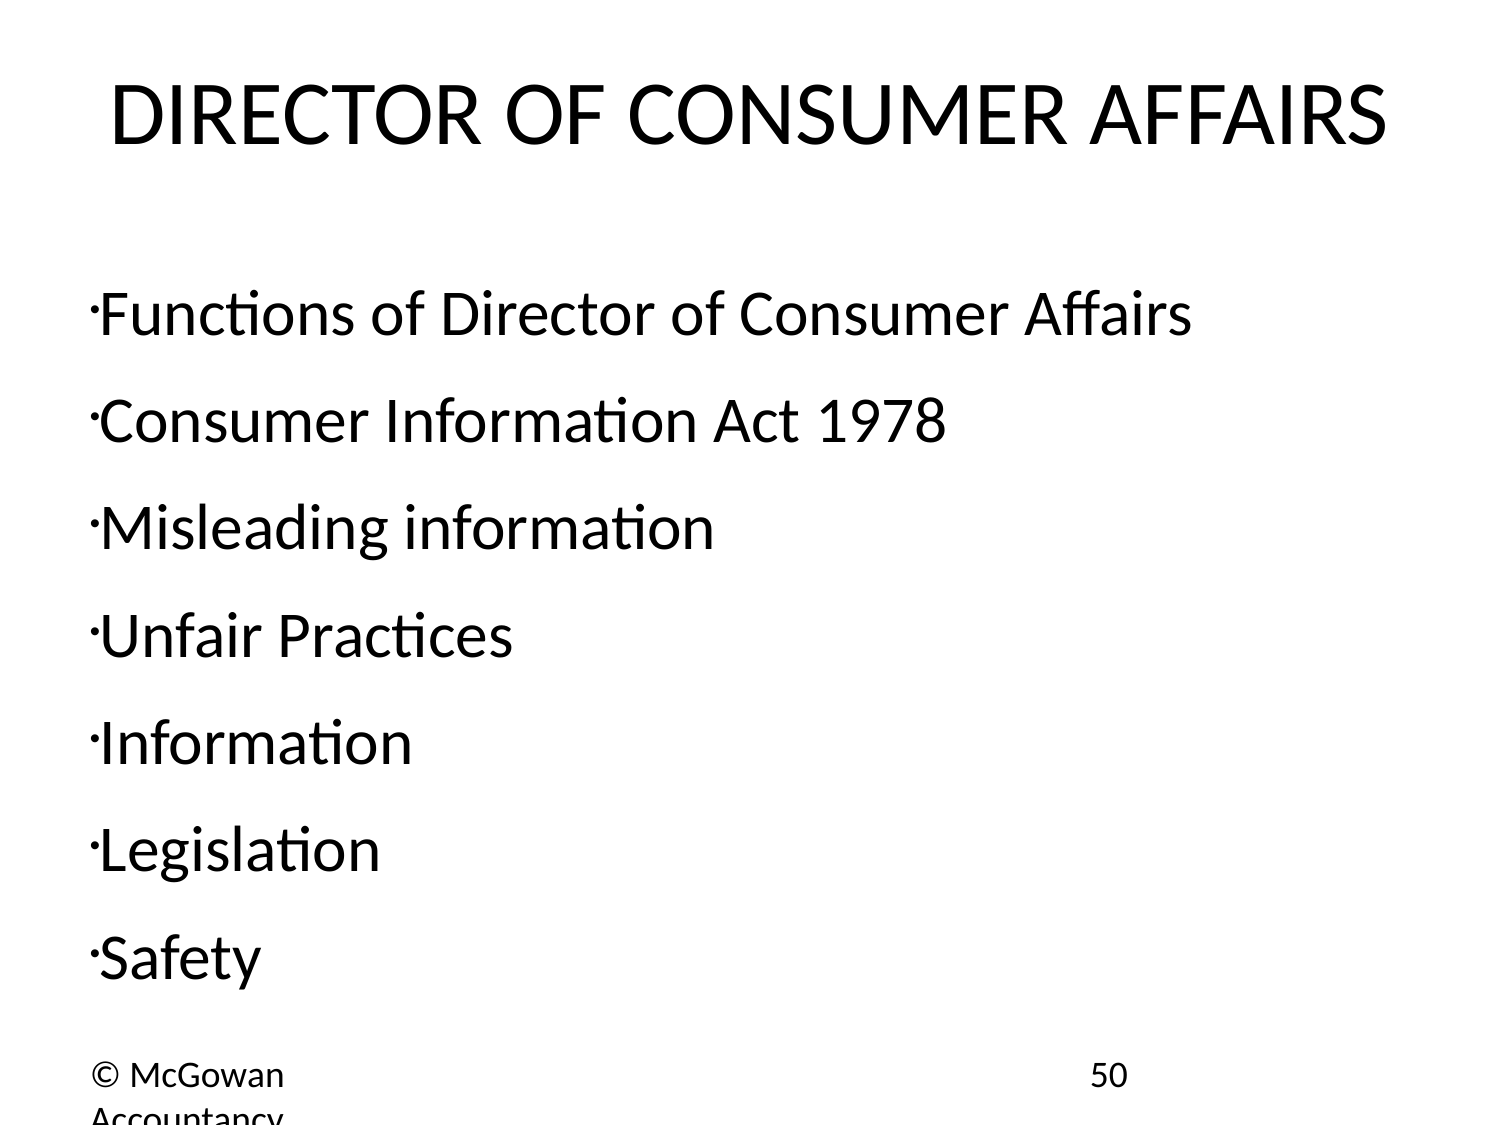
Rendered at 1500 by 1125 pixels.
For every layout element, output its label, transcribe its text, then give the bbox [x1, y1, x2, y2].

text_box © McGowan Accountancy Services [75, 1042, 425, 1103]
text_box [1074, 1042, 1425, 1103]
list Functions of Director of Consumer Affairs Consumer Information Act 1978 Misleading information Unfair Practices Information Legislation Safety [75, 262, 1425, 1005]
title DIRECTOR OF CONSUMER AFFAIRS [75, 45, 1425, 233]
